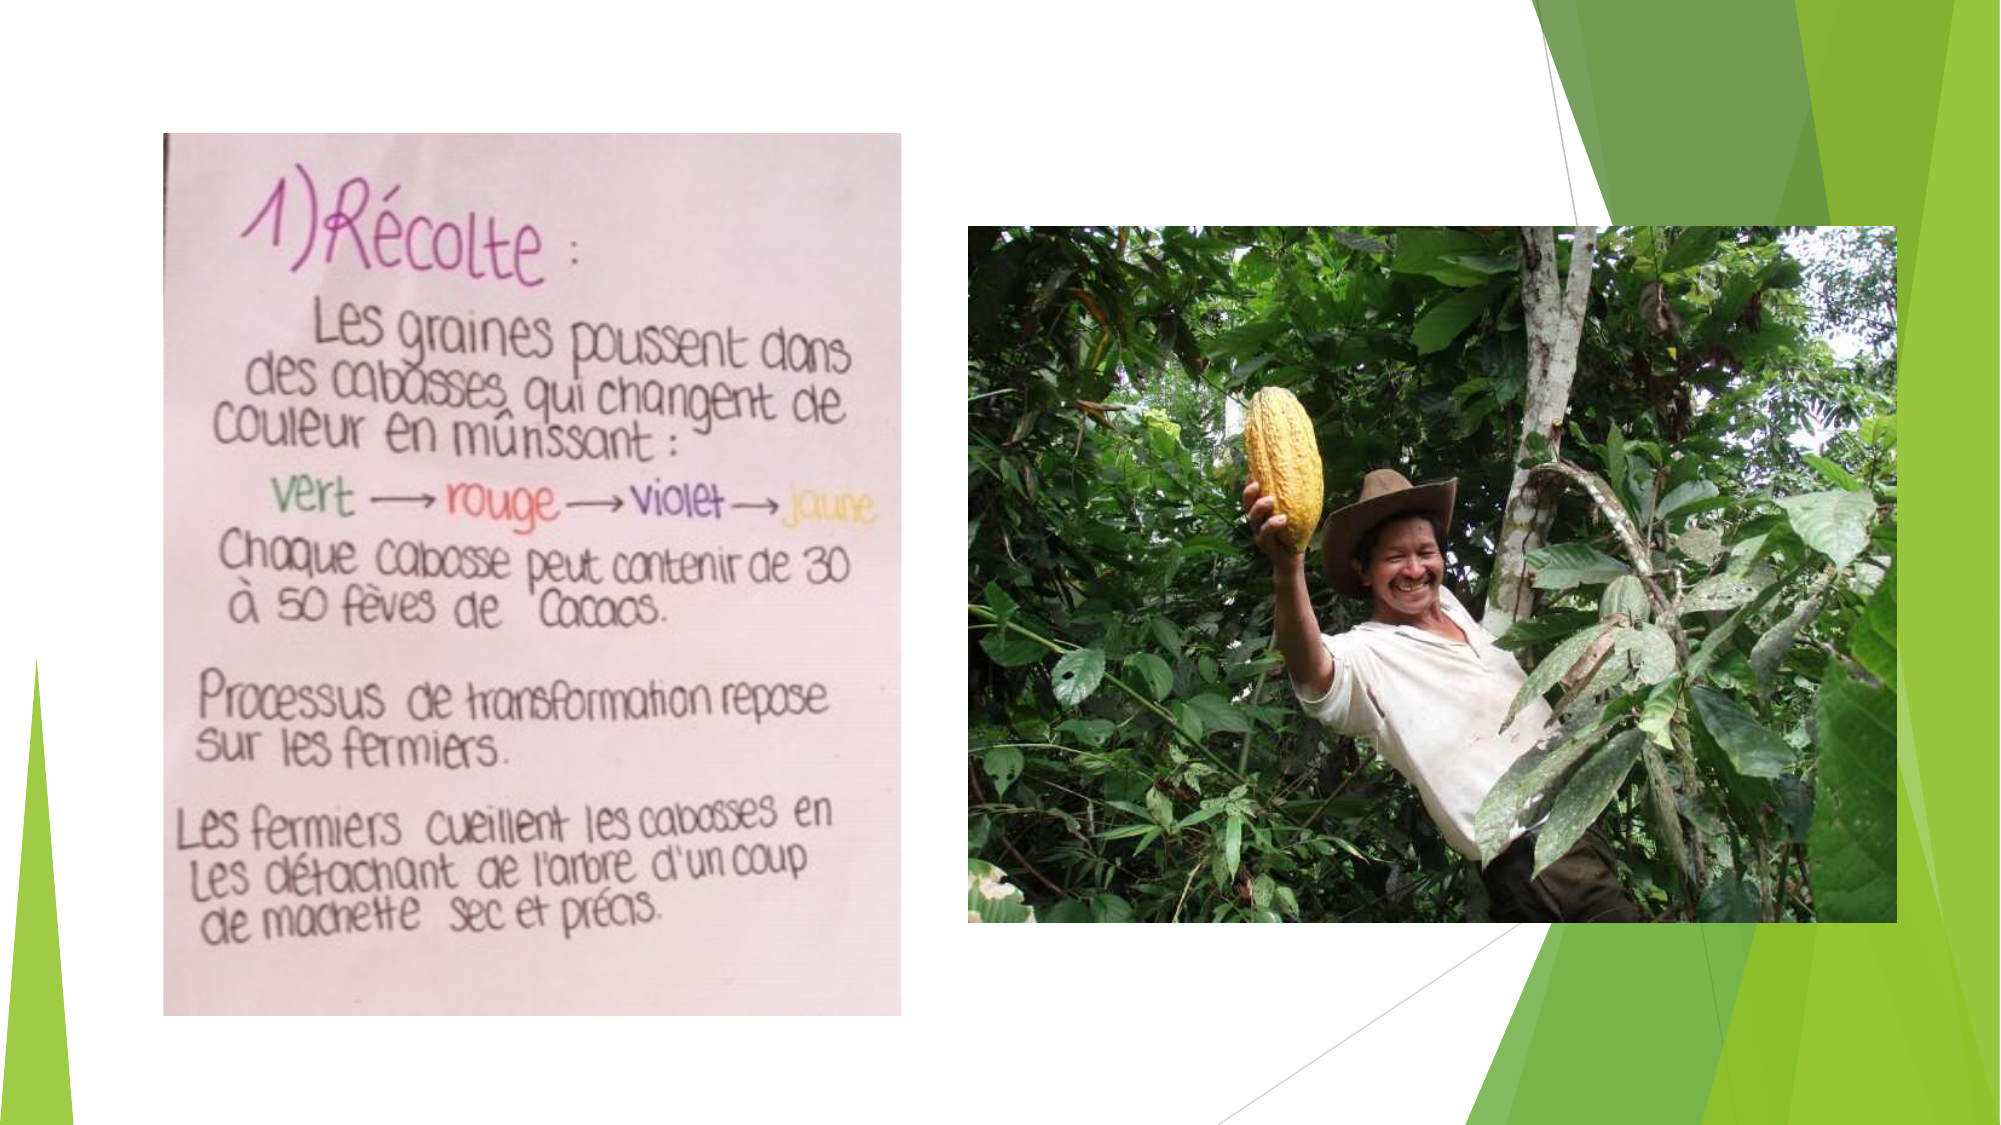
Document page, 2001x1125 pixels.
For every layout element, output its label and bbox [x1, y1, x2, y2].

picture [163, 133, 902, 1016]
picture [968, 226, 1897, 923]
